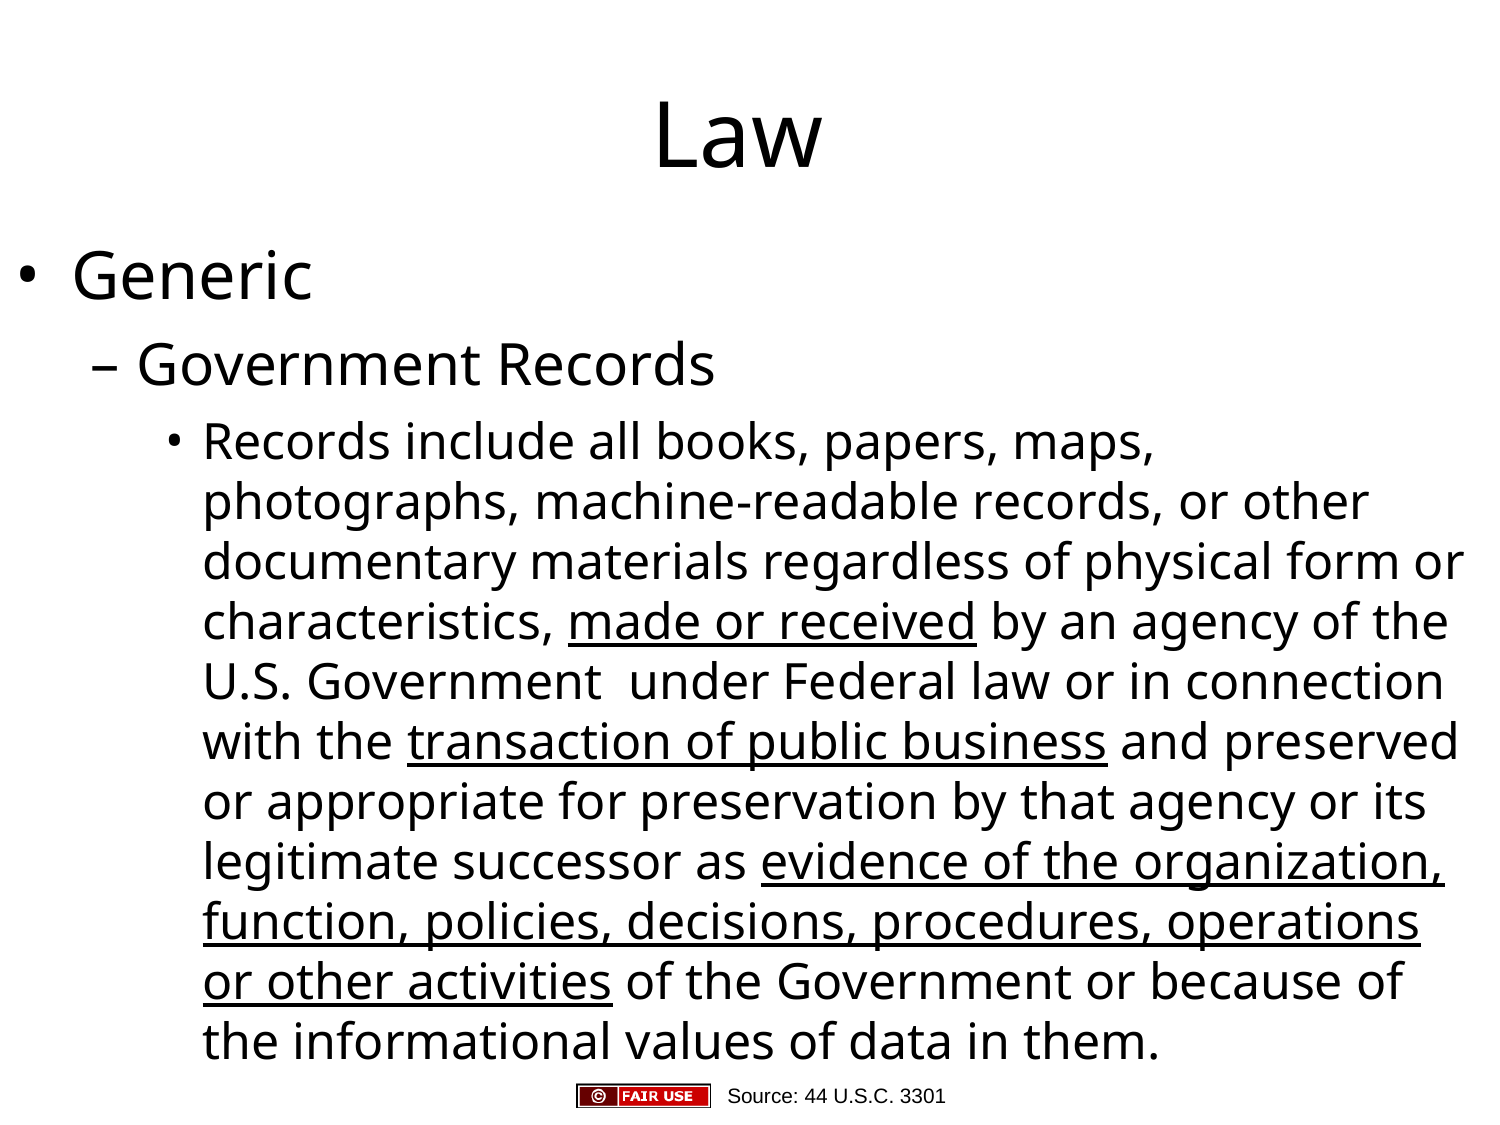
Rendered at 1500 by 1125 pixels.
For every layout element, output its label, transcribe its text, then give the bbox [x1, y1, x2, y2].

title Law [99, 37, 1375, 224]
picture [576, 1083, 711, 1109]
text_box Source: 44 U.S.C. 3301 [712, 1074, 1038, 1125]
list Generic Government Records Records include all books, papers, maps, photographs, machine-readable records, or other documentary materials regardless of physical form or characteristics, made or received by an agency of the U.S. Government under Federal law or in connection with the transaction of public business and preserved or appropriate for preservation by that agency or its legitimate successor as evidence of the organization, function, policies, decisions, procedures, operations or other activities of the Government or because of the informational values of data in them. [0, 224, 1500, 1125]
